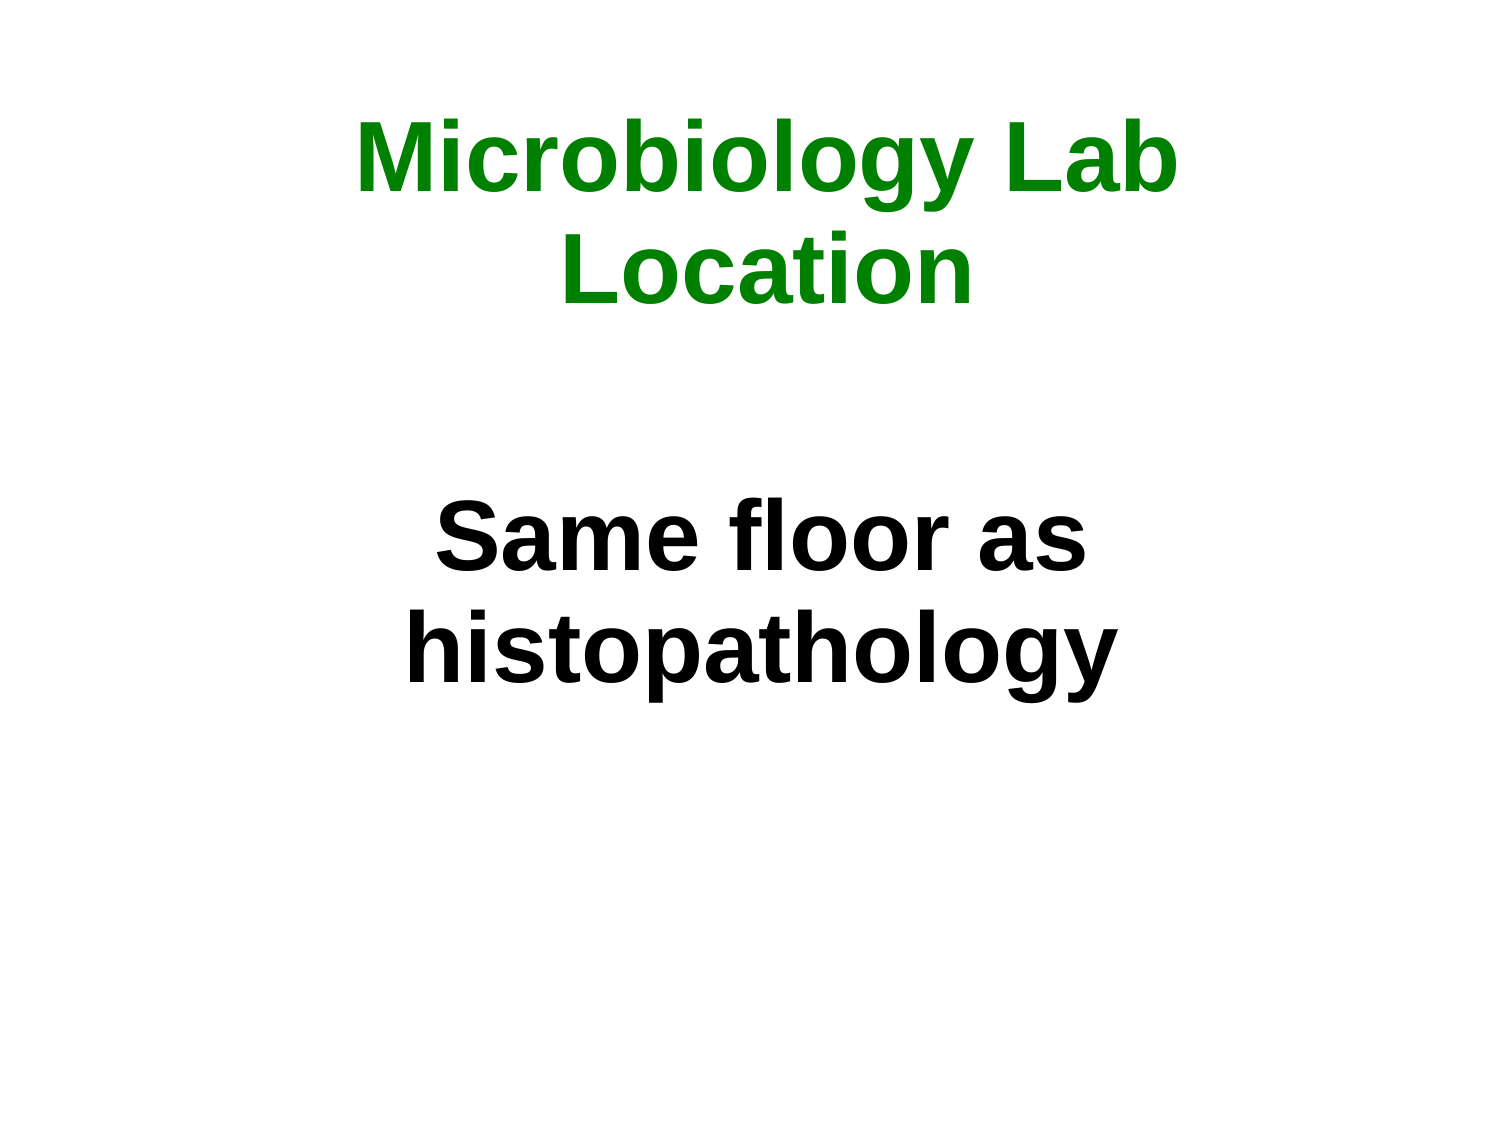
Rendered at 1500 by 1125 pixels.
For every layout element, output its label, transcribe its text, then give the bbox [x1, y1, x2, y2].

text_box Microbiology Lab Location [118, 93, 1418, 333]
text_box Same floor as histopathology [129, 472, 1394, 745]
